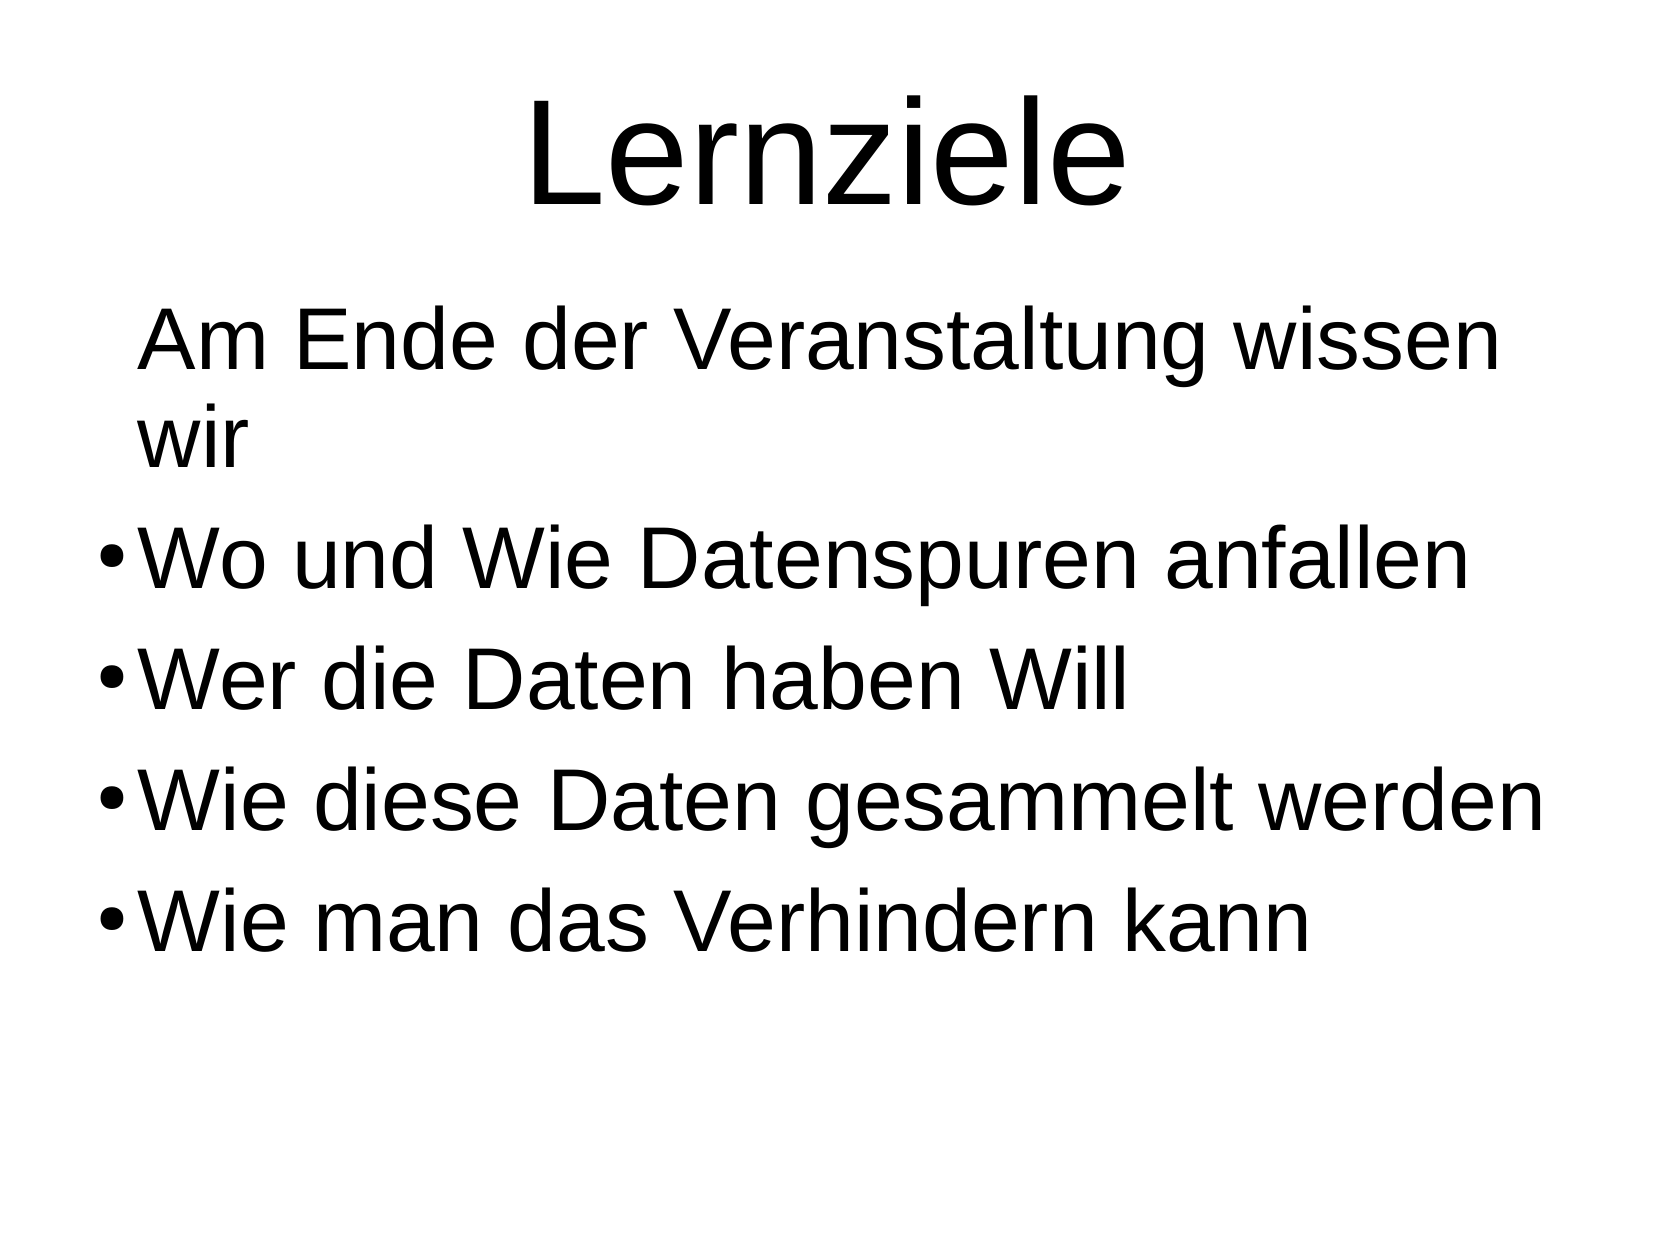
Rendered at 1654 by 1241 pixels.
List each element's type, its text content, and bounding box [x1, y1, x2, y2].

list Am Ende der Veranstaltung wissen wir Wo und Wie Datenspuren anfallen Wer die Daten haben Will Wie diese Daten gesammelt werden Wie man das Verhindern kann [82, 290, 1571, 1010]
title Lernziele [82, 49, 1571, 257]
